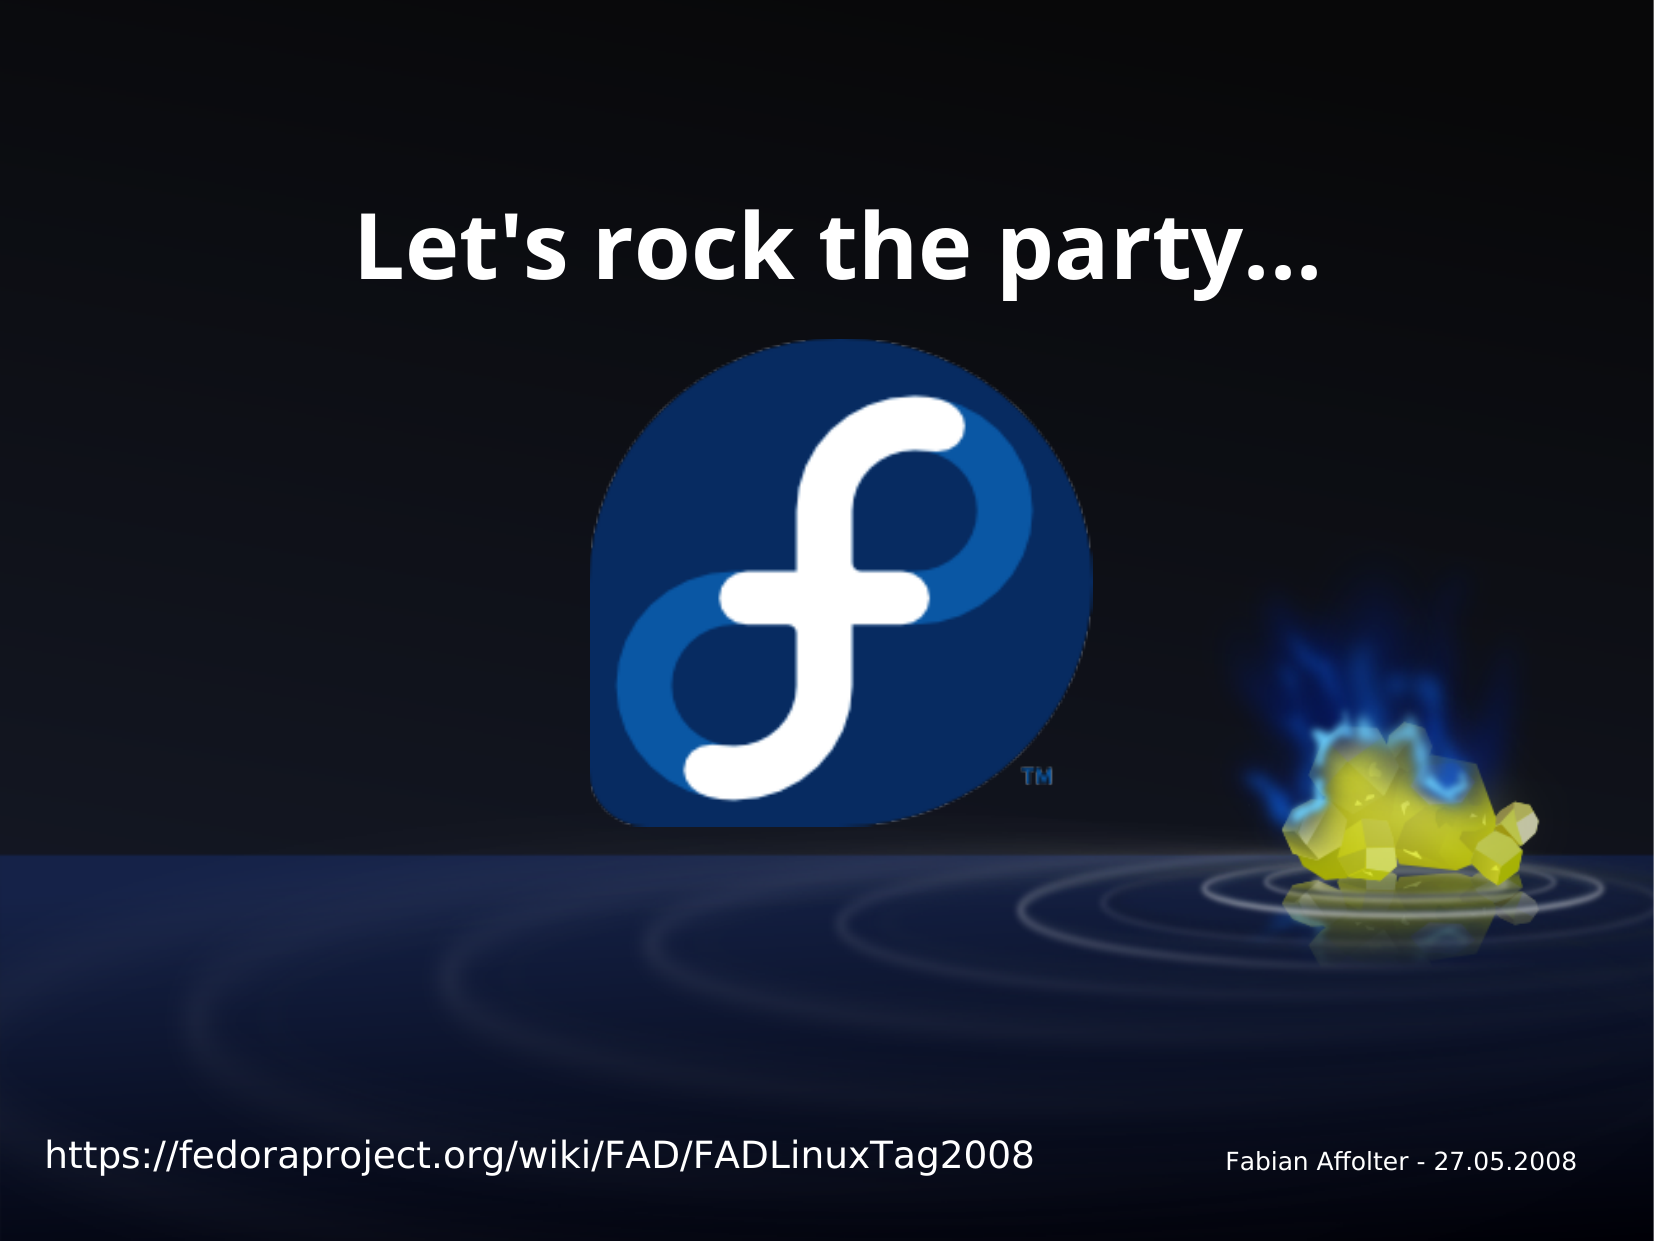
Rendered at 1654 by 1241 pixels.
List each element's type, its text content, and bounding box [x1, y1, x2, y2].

text_box https://fedoraproject.org/wiki/FAD/FADLinuxTag2008 [29, 1122, 1123, 1182]
picture [0, 0, 1654, 1241]
title Let's rock the party... [76, 127, 1566, 357]
text_box Fabian Affolter - 27.05.2008 [1210, 1136, 1625, 1182]
